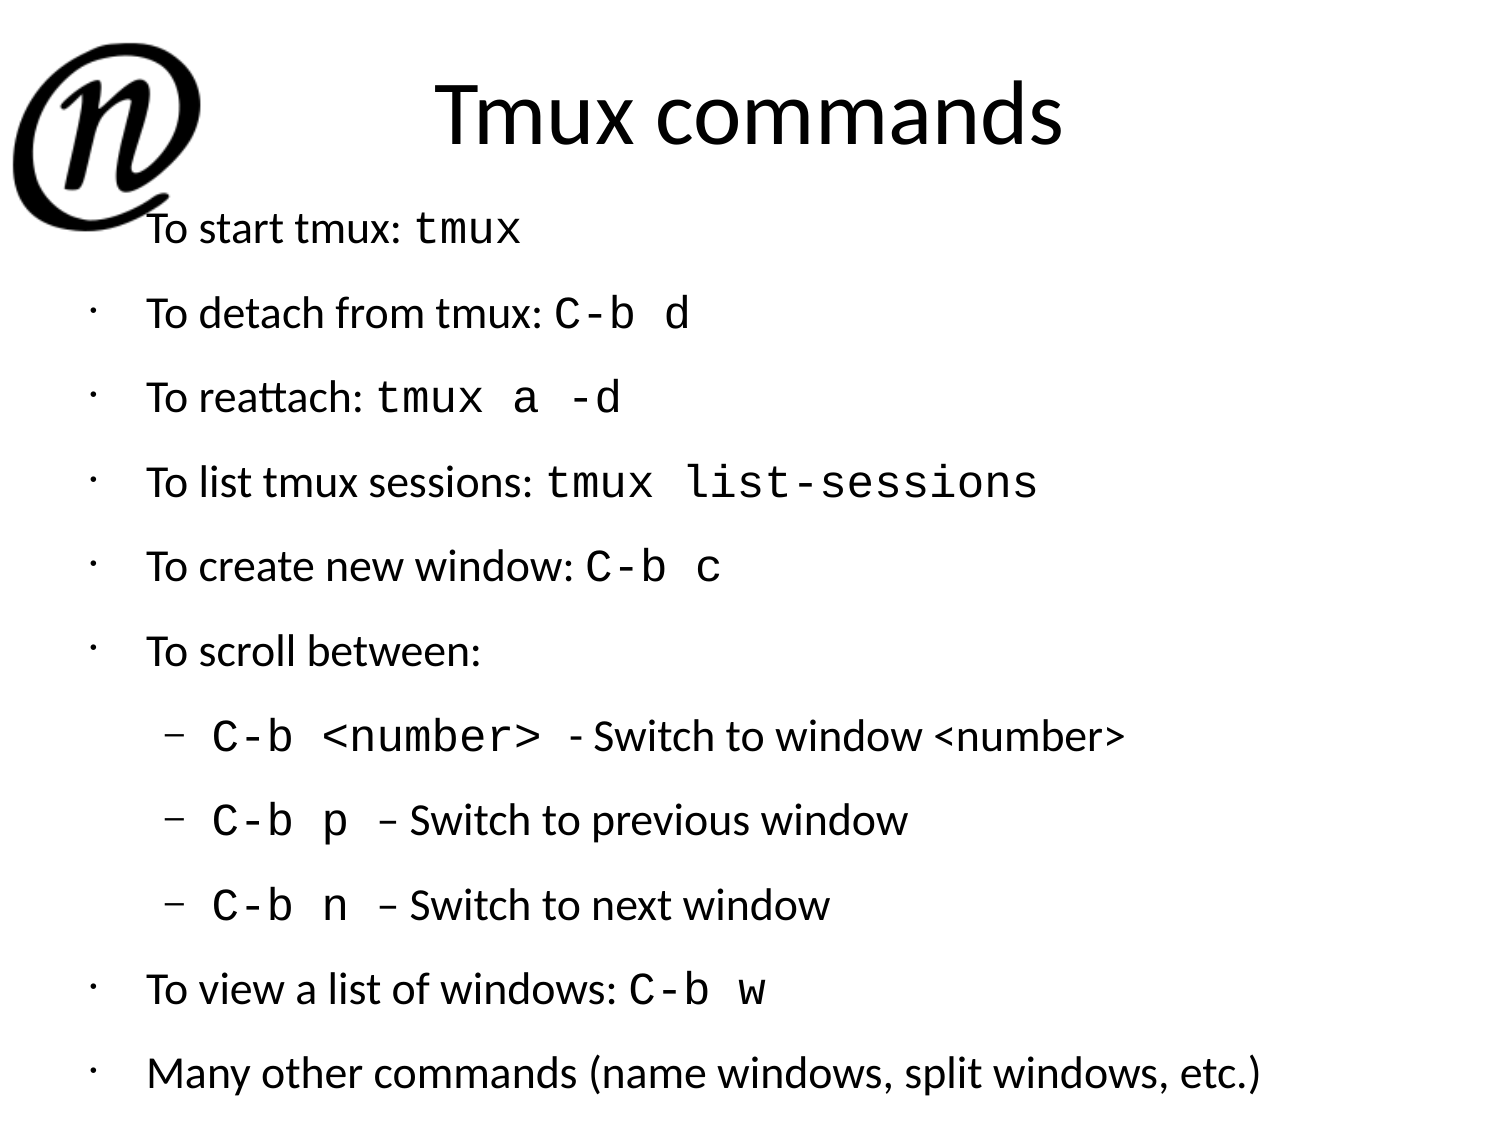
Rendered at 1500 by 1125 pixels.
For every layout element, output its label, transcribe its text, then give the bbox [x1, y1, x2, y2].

list To start tmux: tmux To detach from tmux: C-b d To reattach: tmux a -d To list tmux sessions: tmux list-sessions To create new window: C-b c To scroll between: C-b <number> - Switch to window <number> C-b p – Switch to previous window C-b n – Switch to next window To view a list of windows: C-b w Many other commands (name windows, split windows, etc.) [75, 190, 1424, 934]
title Tmux commands [75, 45, 1425, 233]
picture [0, 30, 214, 245]
